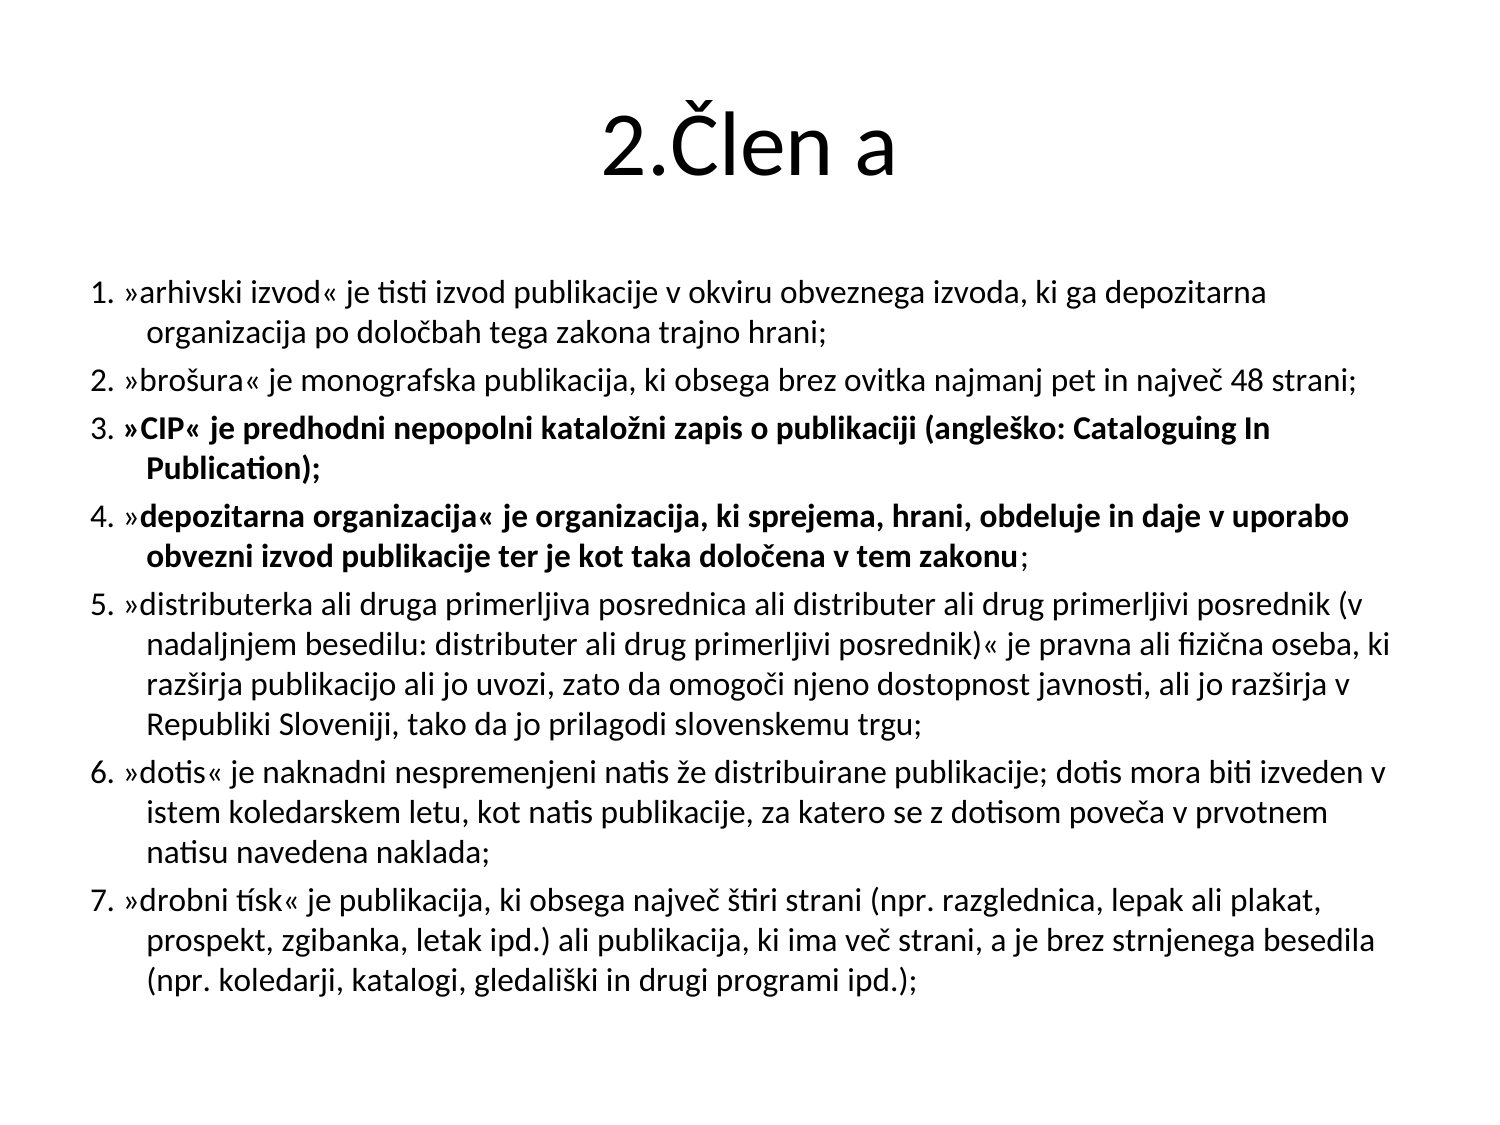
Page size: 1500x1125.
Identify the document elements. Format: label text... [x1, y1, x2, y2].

list 1. »arhivski izvod« je tisti izvod publikacije v okviru obveznega izvoda, ki ga depozitarna organizacija po določbah tega zakona trajno hrani; 2. »brošura« je monografska publikacija, ki obsega brez ovitka najmanj pet in največ 48 strani; 3. »CIP« je predhodni nepopolni kataložni zapis o publikaciji (angleško: Cataloguing In Publication); 4. »depozitarna organizacija« je organizacija, ki sprejema, hrani, obdeluje in daje v uporabo obvezni izvod publikacije ter je kot taka določena v tem zakonu; 5. »distributerka ali druga primerljiva posrednica ali distributer ali drug primerljivi posrednik (v nadaljnjem besedilu: distributer ali drug primerljivi posrednik)« je pravna ali fizična oseba, ki razširja publikacijo ali jo uvozi, zato da omogoči njeno dostopnost javnosti, ali jo razširja v Republiki Sloveniji, tako da jo prilagodi slovenskemu trgu; 6. »dotis« je naknadni nespremenjeni natis že distribuirane publikacije; dotis mora biti izveden v istem koledarskem letu, kot natis publikacije, za katero se z dotisom poveča v prvotnem natisu navedena naklada; 7. »drobni tísk« je publikacija, ki obsega največ štiri strani (npr. razglednica, lepak ali plakat, prospekt, zgibanka, letak ipd.) ali publikacija, ki ima več strani, a je brez strnjenega besedila (npr. koledarji, katalogi, gledališki in drugi programi ipd.); [75, 262, 1426, 1047]
title 2.Člen a [75, 45, 1426, 233]
